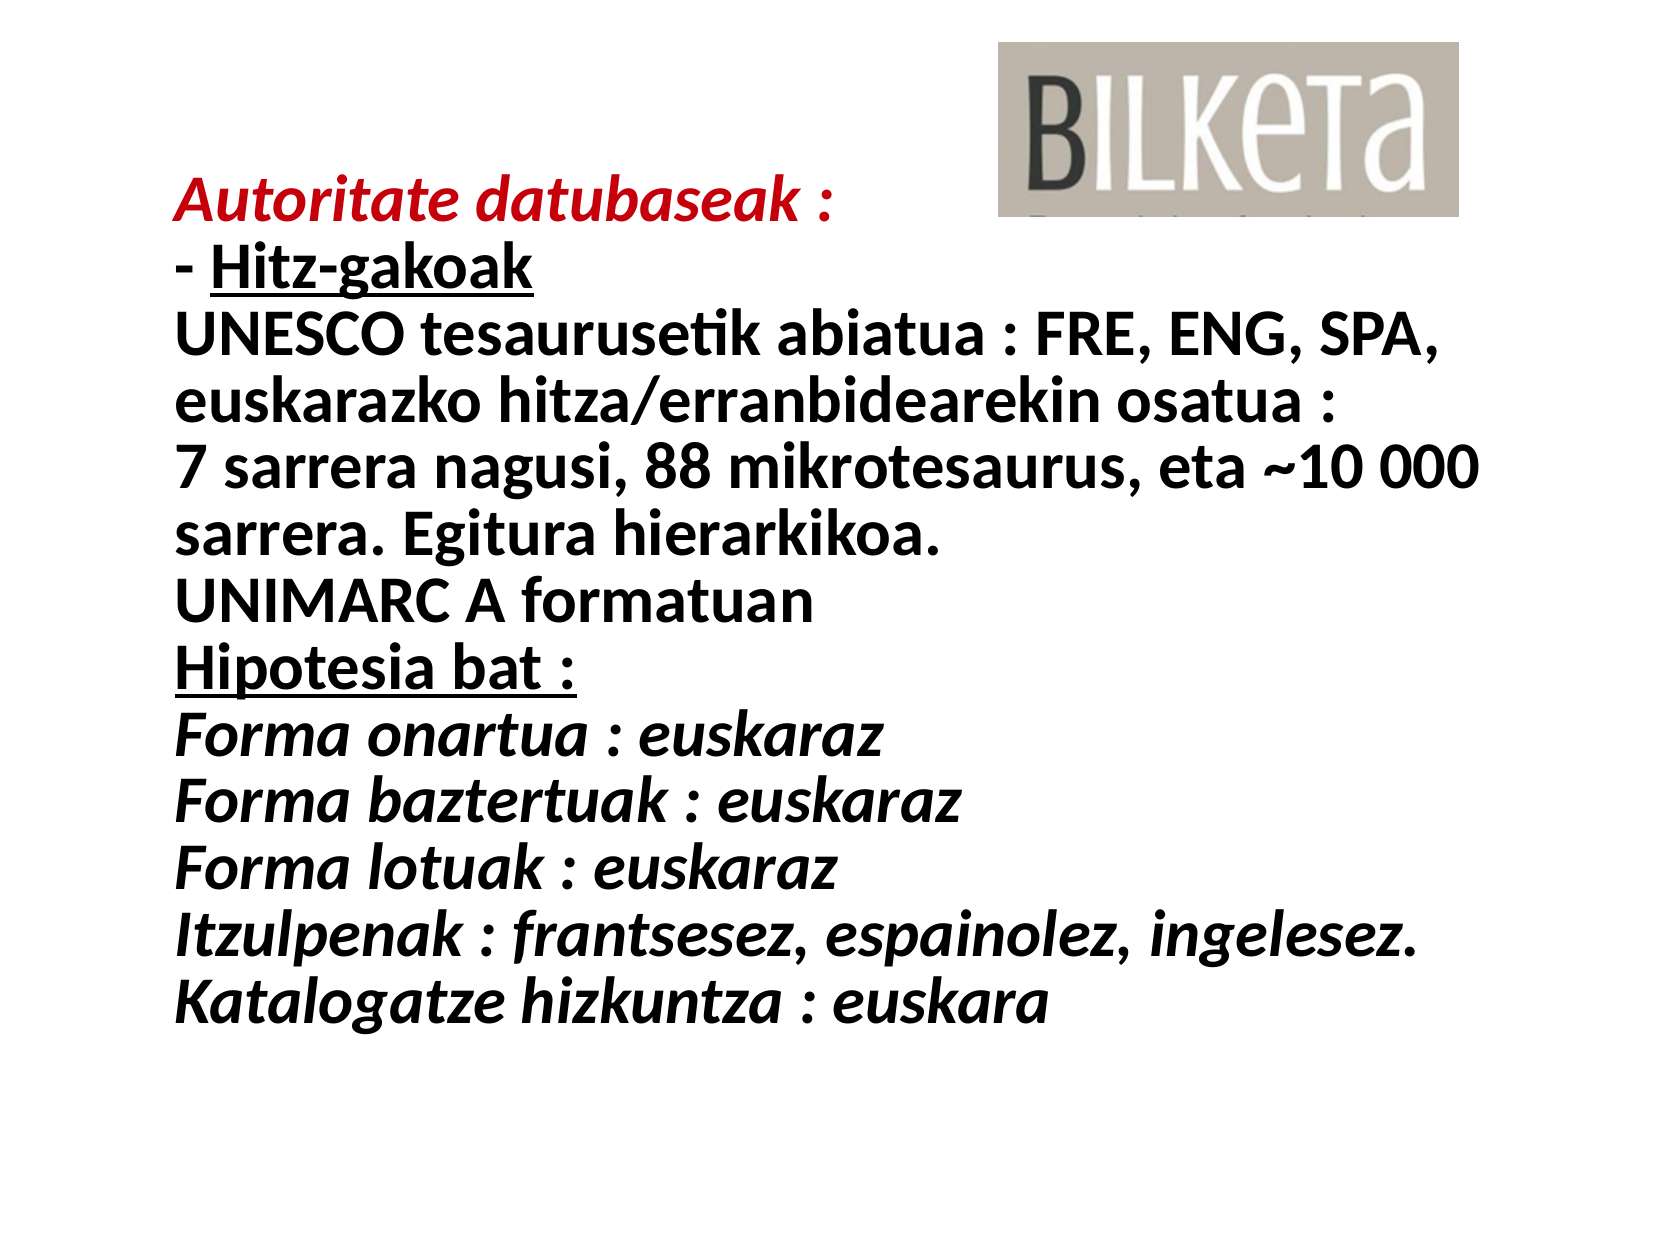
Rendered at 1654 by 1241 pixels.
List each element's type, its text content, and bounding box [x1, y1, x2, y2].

picture [998, 42, 1459, 217]
subtitle Autoritate datubaseak : - Hitz-gakoak UNESCO tesaurusetik abiatua : FRE, ENG, SPA, euskarazko hitza/erranbidearekin osatua : 7 sarrera nagusi, 88 mikrotesaurus, eta ~10 000 sarrera. Egitura hierarkikoa. UNIMARC A formatuan Hipotesia bat : Forma onartua : euskaraz Forma baztertuak : euskaraz Forma lotuak : euskaraz Itzulpenak : frantsesez, espainolez, ingelesez. Katalogatze hizkuntza : euskara [174, 76, 1630, 1136]
